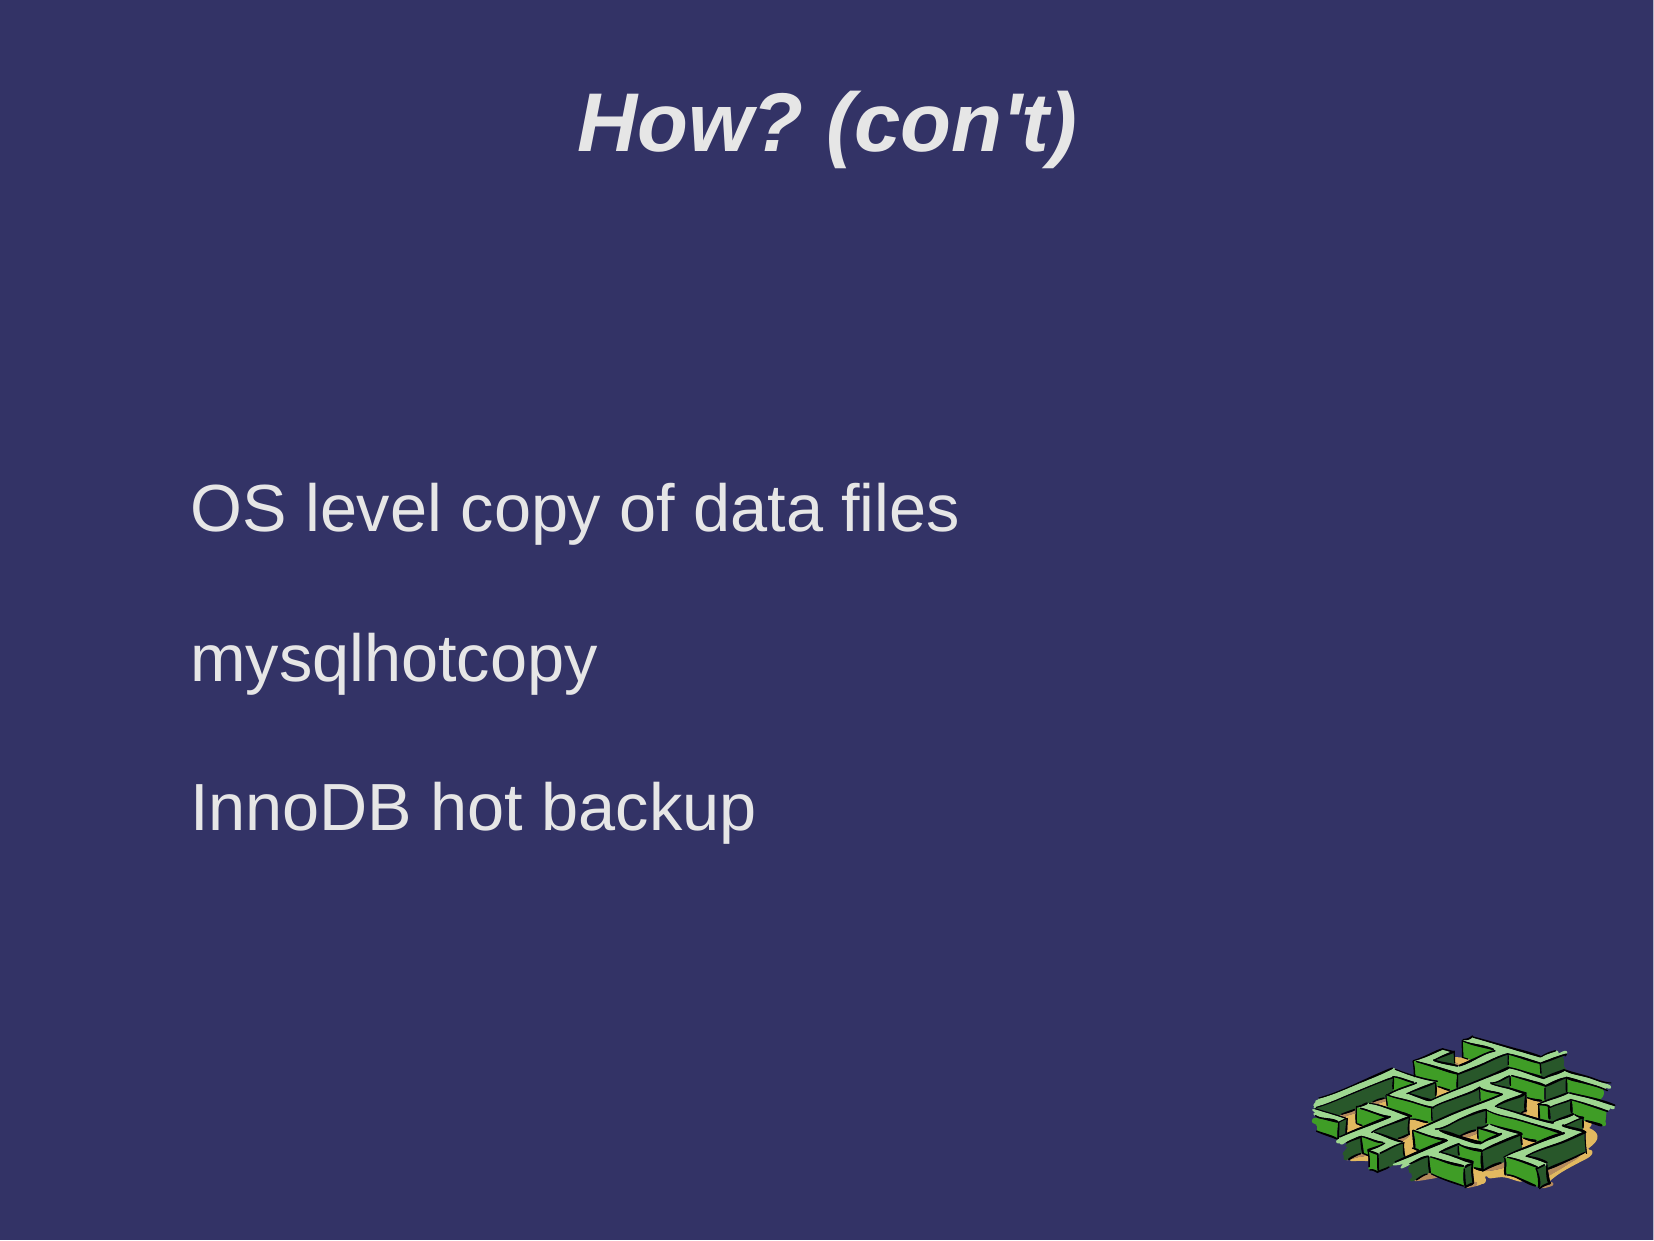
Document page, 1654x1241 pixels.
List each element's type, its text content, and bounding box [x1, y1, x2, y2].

list OS level copy of data files mysqlhotcopy InnoDB hot backup [178, 246, 1570, 1029]
title How? (con't) [121, 19, 1534, 227]
